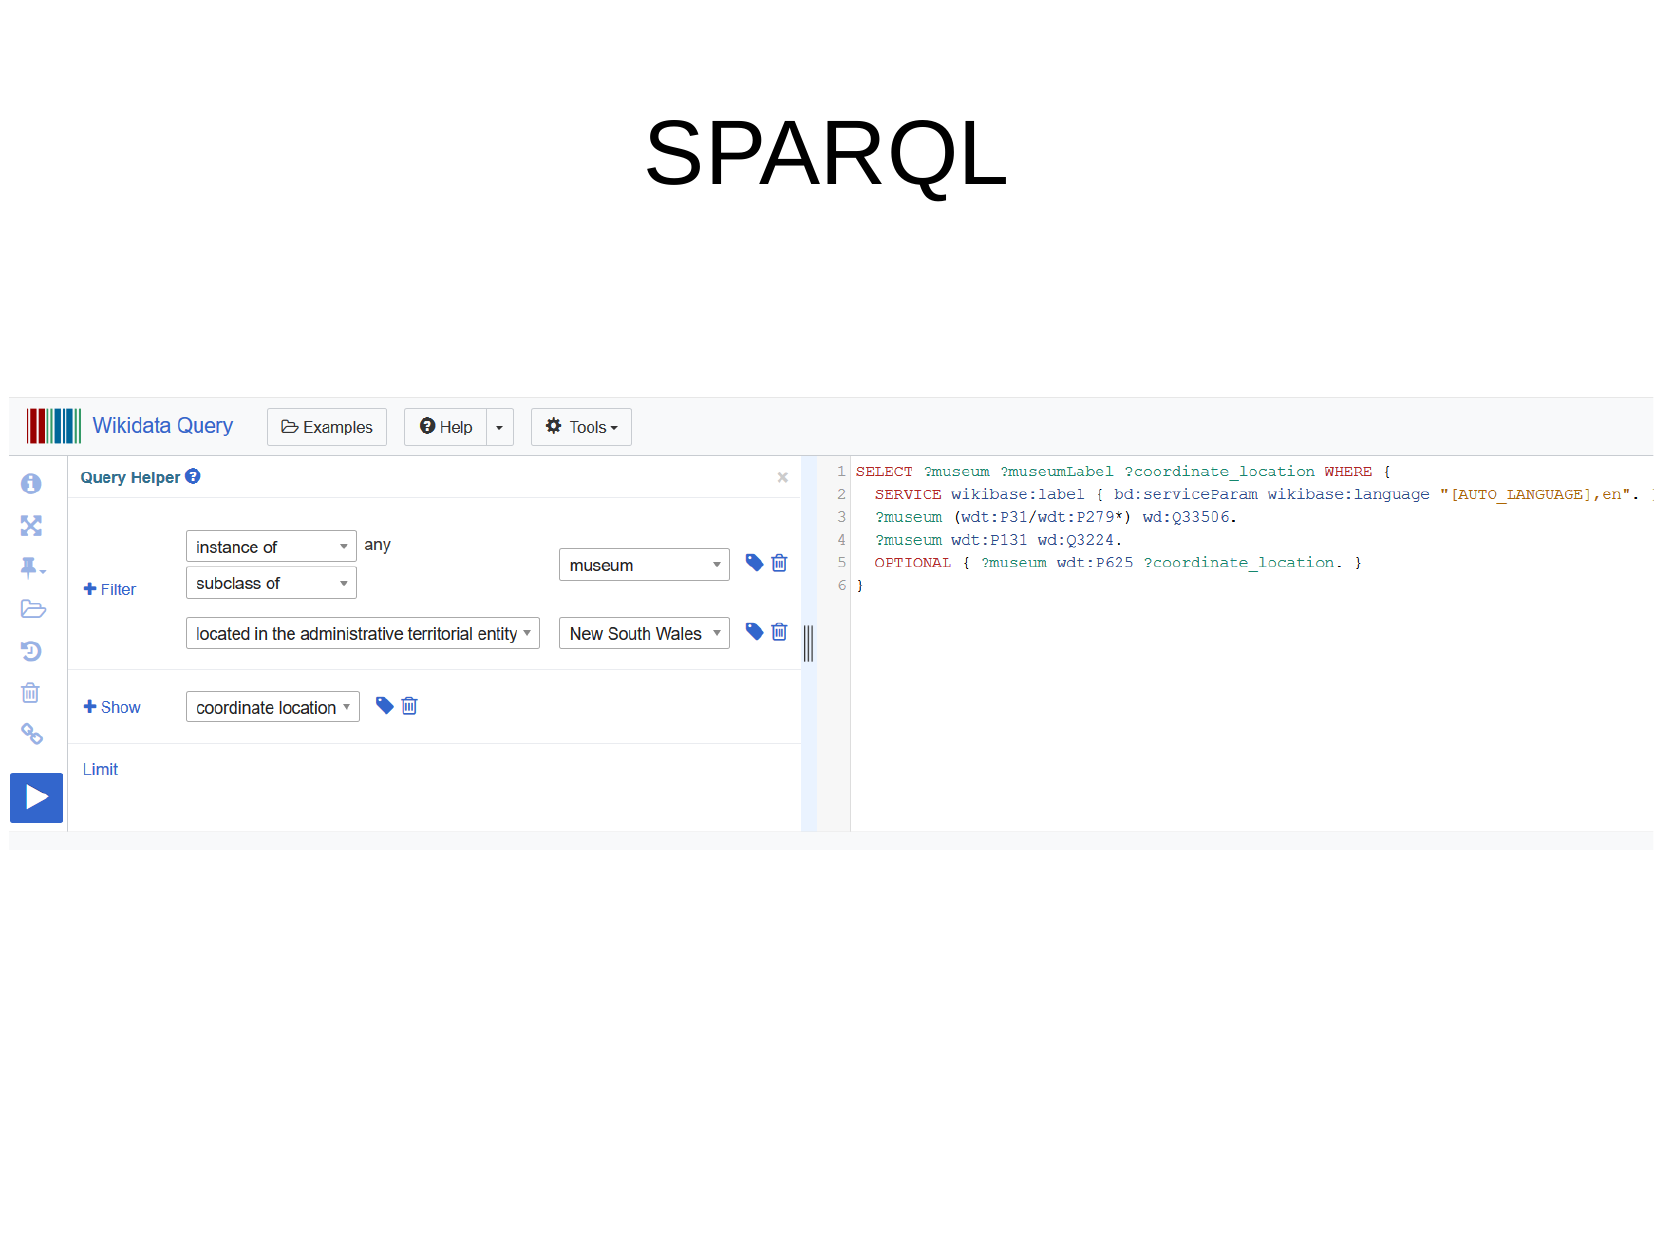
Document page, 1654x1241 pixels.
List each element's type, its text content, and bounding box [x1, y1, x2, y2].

title SPARQL [82, 49, 1571, 257]
picture [9, 397, 1654, 850]
